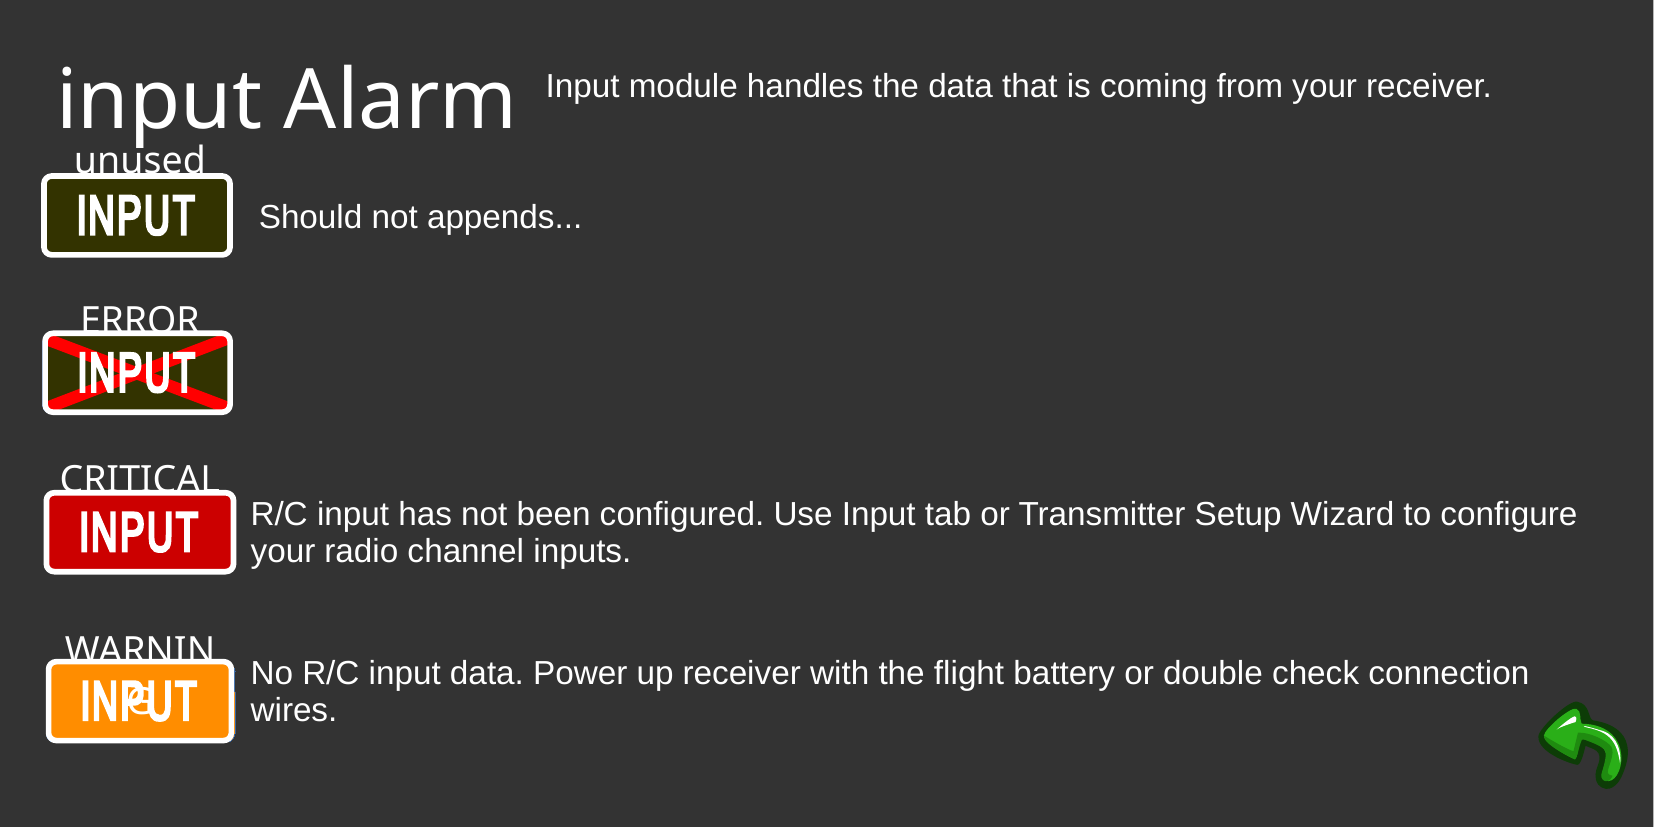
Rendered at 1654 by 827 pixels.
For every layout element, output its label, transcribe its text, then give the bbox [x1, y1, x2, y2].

picture [36, 483, 244, 582]
picture [1531, 698, 1632, 799]
text_box Input module handles the data that is coming from your receiver. [579, 67, 1613, 105]
text_box R/C input has not been configured. Use Input tab or Transmitter Setup Wizard to configure your radio channel inputs. [250, 495, 1581, 570]
text_box CRITICAL [44, 445, 236, 483]
text_box ERROR [44, 285, 236, 323]
text_box No R/C input data. Power up receiver with the flight battery or double check connection wires. [250, 654, 1581, 729]
text_box Should not appends... [249, 184, 1580, 250]
text_box unused [44, 126, 236, 166]
text_box WARNING [44, 616, 236, 652]
picture [34, 166, 240, 265]
text_box input Alarm [41, 31, 579, 120]
picture [35, 323, 240, 422]
picture [38, 652, 241, 751]
